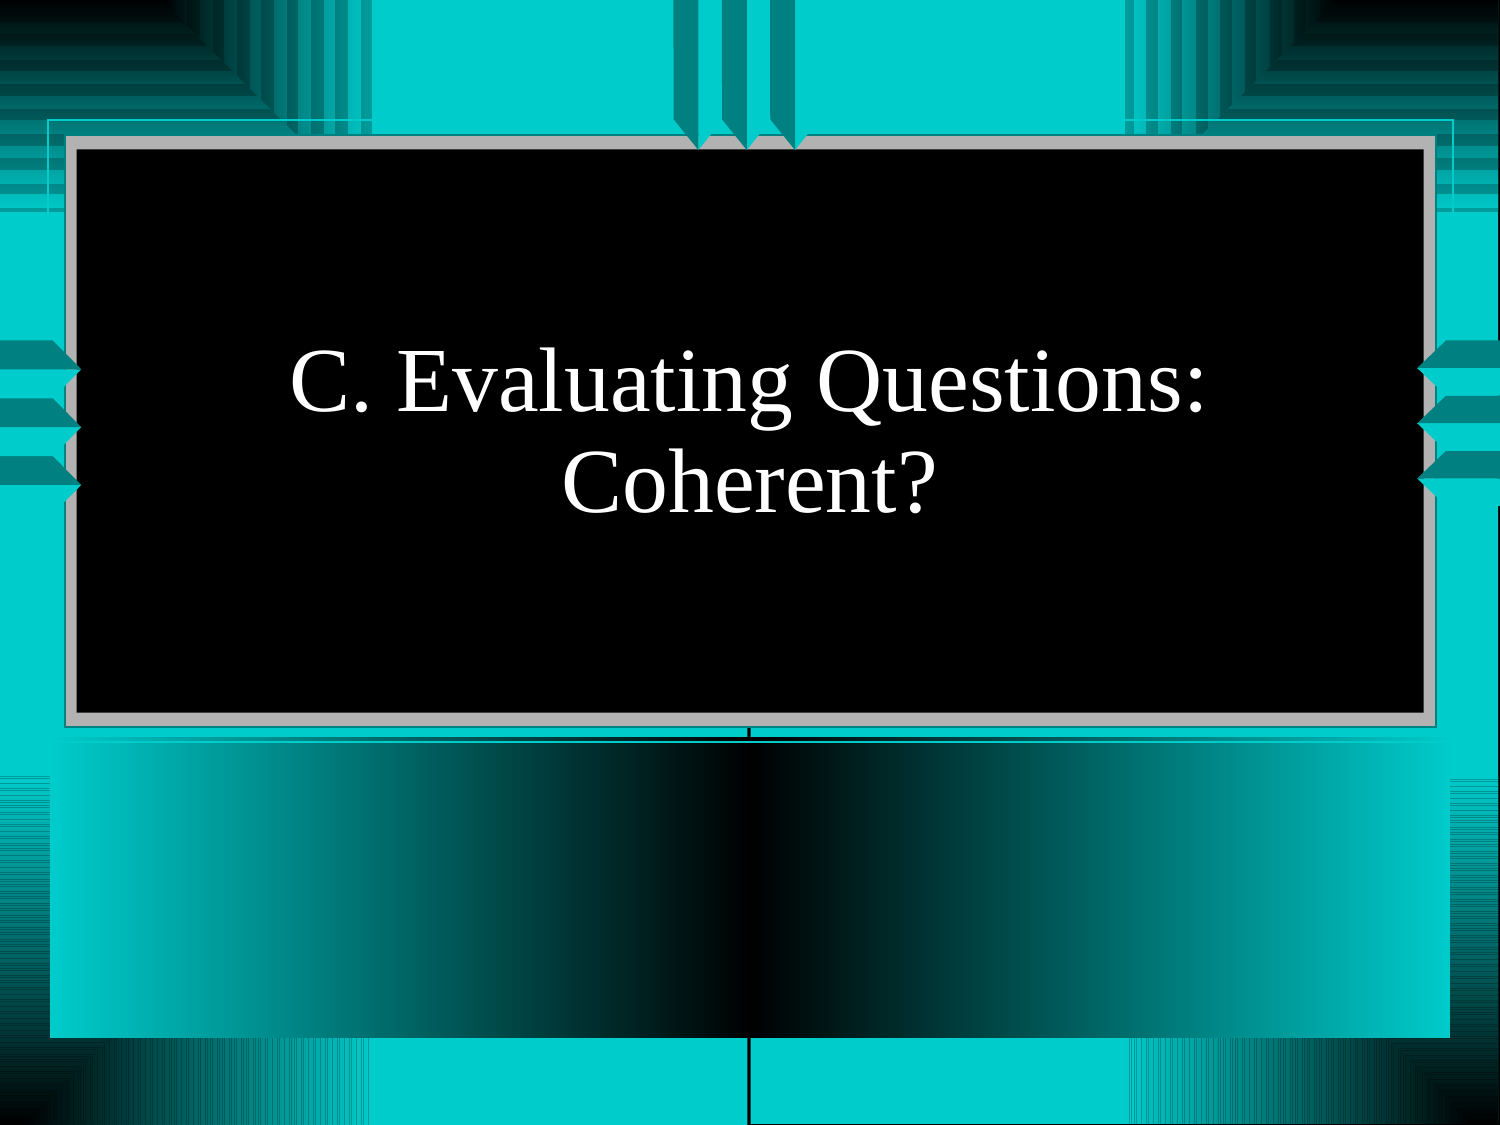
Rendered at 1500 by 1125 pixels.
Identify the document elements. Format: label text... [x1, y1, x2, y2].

title C. Evaluating Questions: Coherent? [112, 322, 1388, 541]
